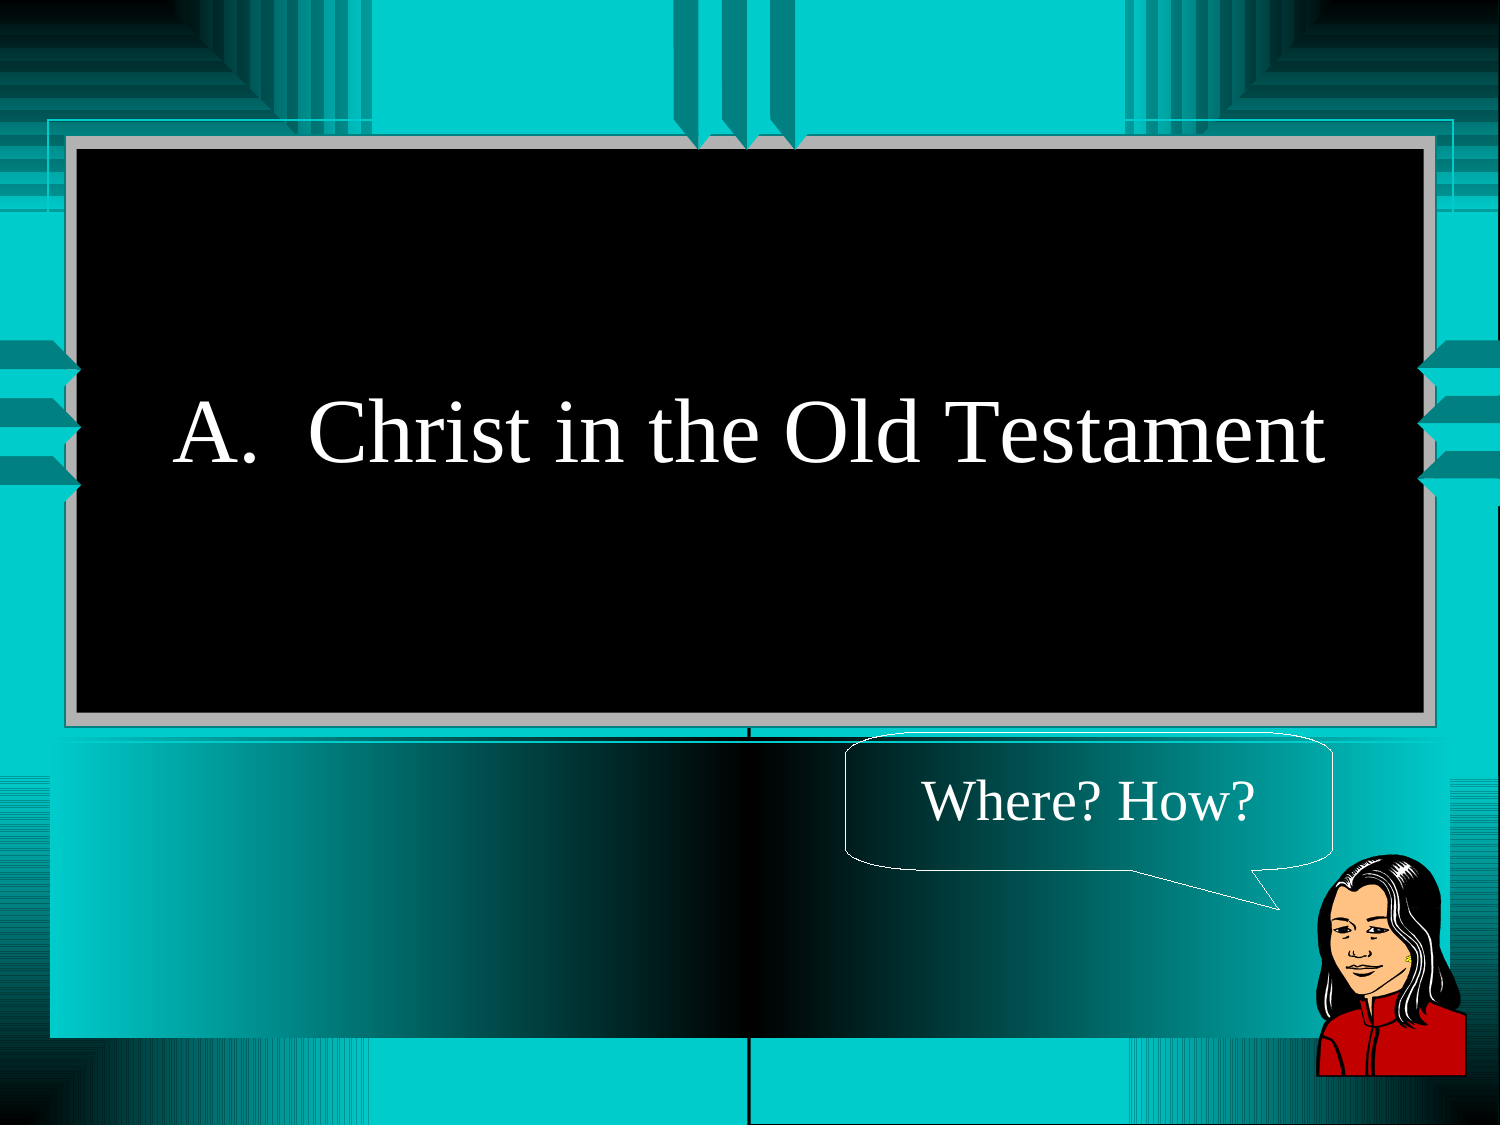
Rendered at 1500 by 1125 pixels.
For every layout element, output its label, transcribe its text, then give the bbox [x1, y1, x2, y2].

title A. Christ in the Old Testament [112, 337, 1388, 526]
picture [1316, 854, 1467, 1077]
text_box Where? How? [845, 732, 1333, 910]
